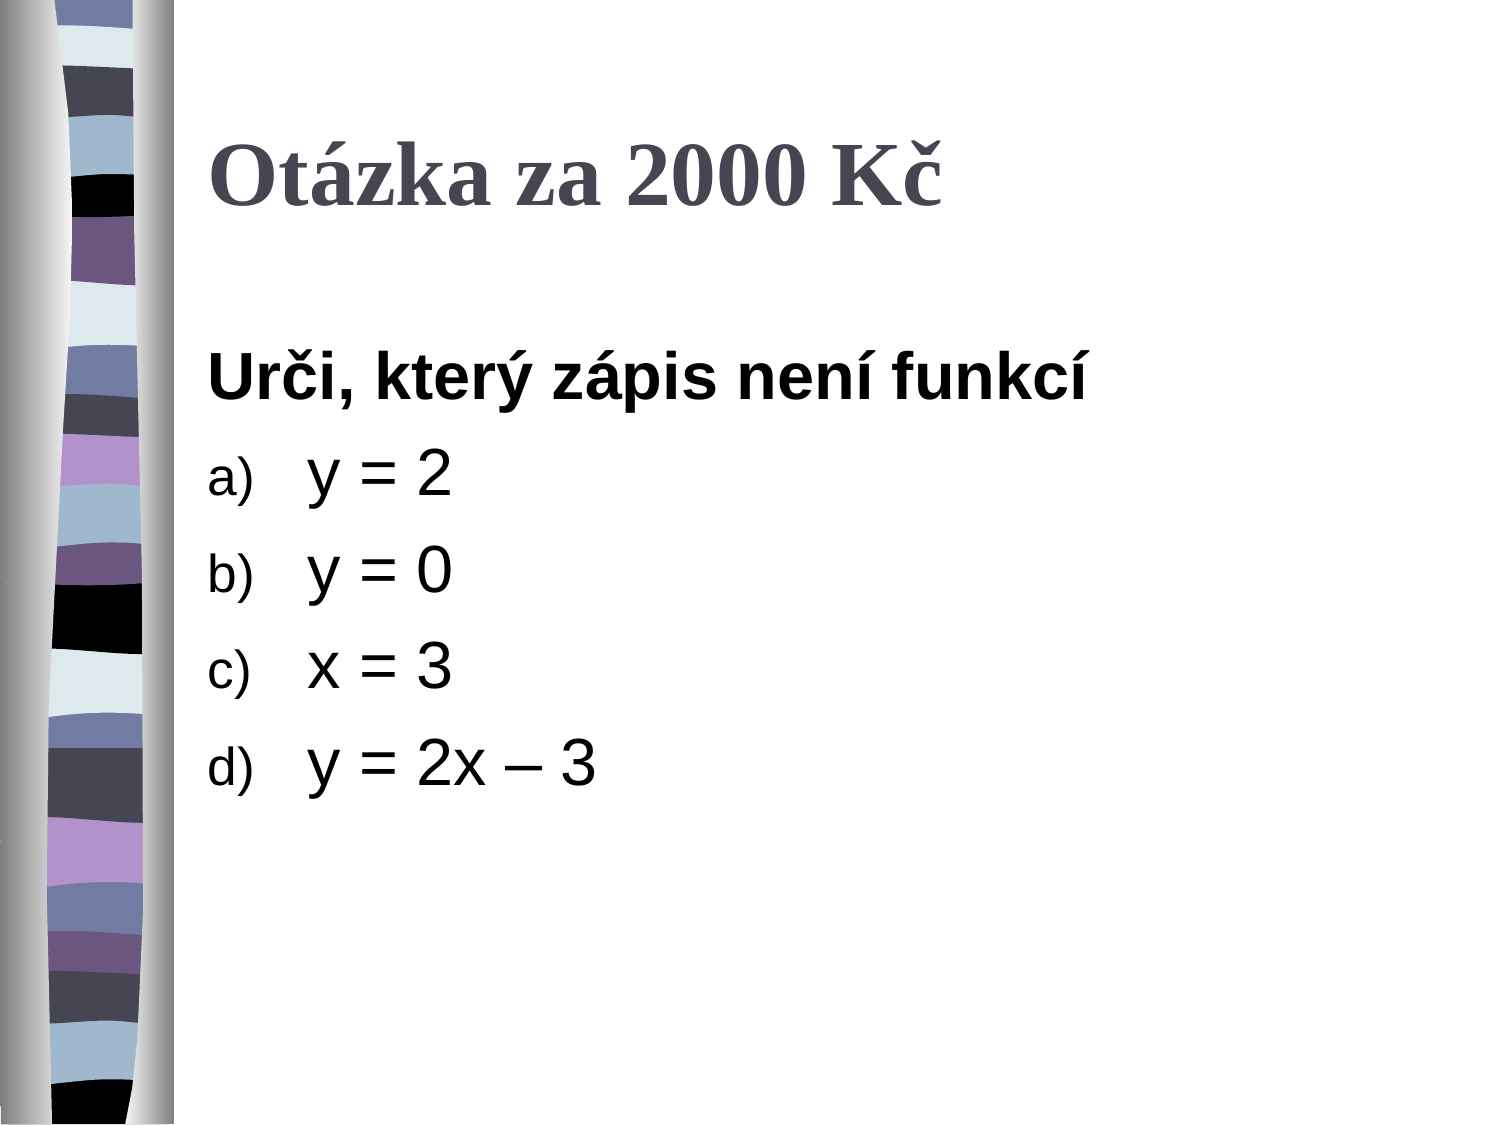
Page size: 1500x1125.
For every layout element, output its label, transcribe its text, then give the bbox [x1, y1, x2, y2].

list Urči, který zápis není funkcí y = 2 y = 0 x = 3 y = 2x – 3 [192, 324, 1468, 1097]
title Otázka za 2000 Kč [192, 74, 1468, 263]
